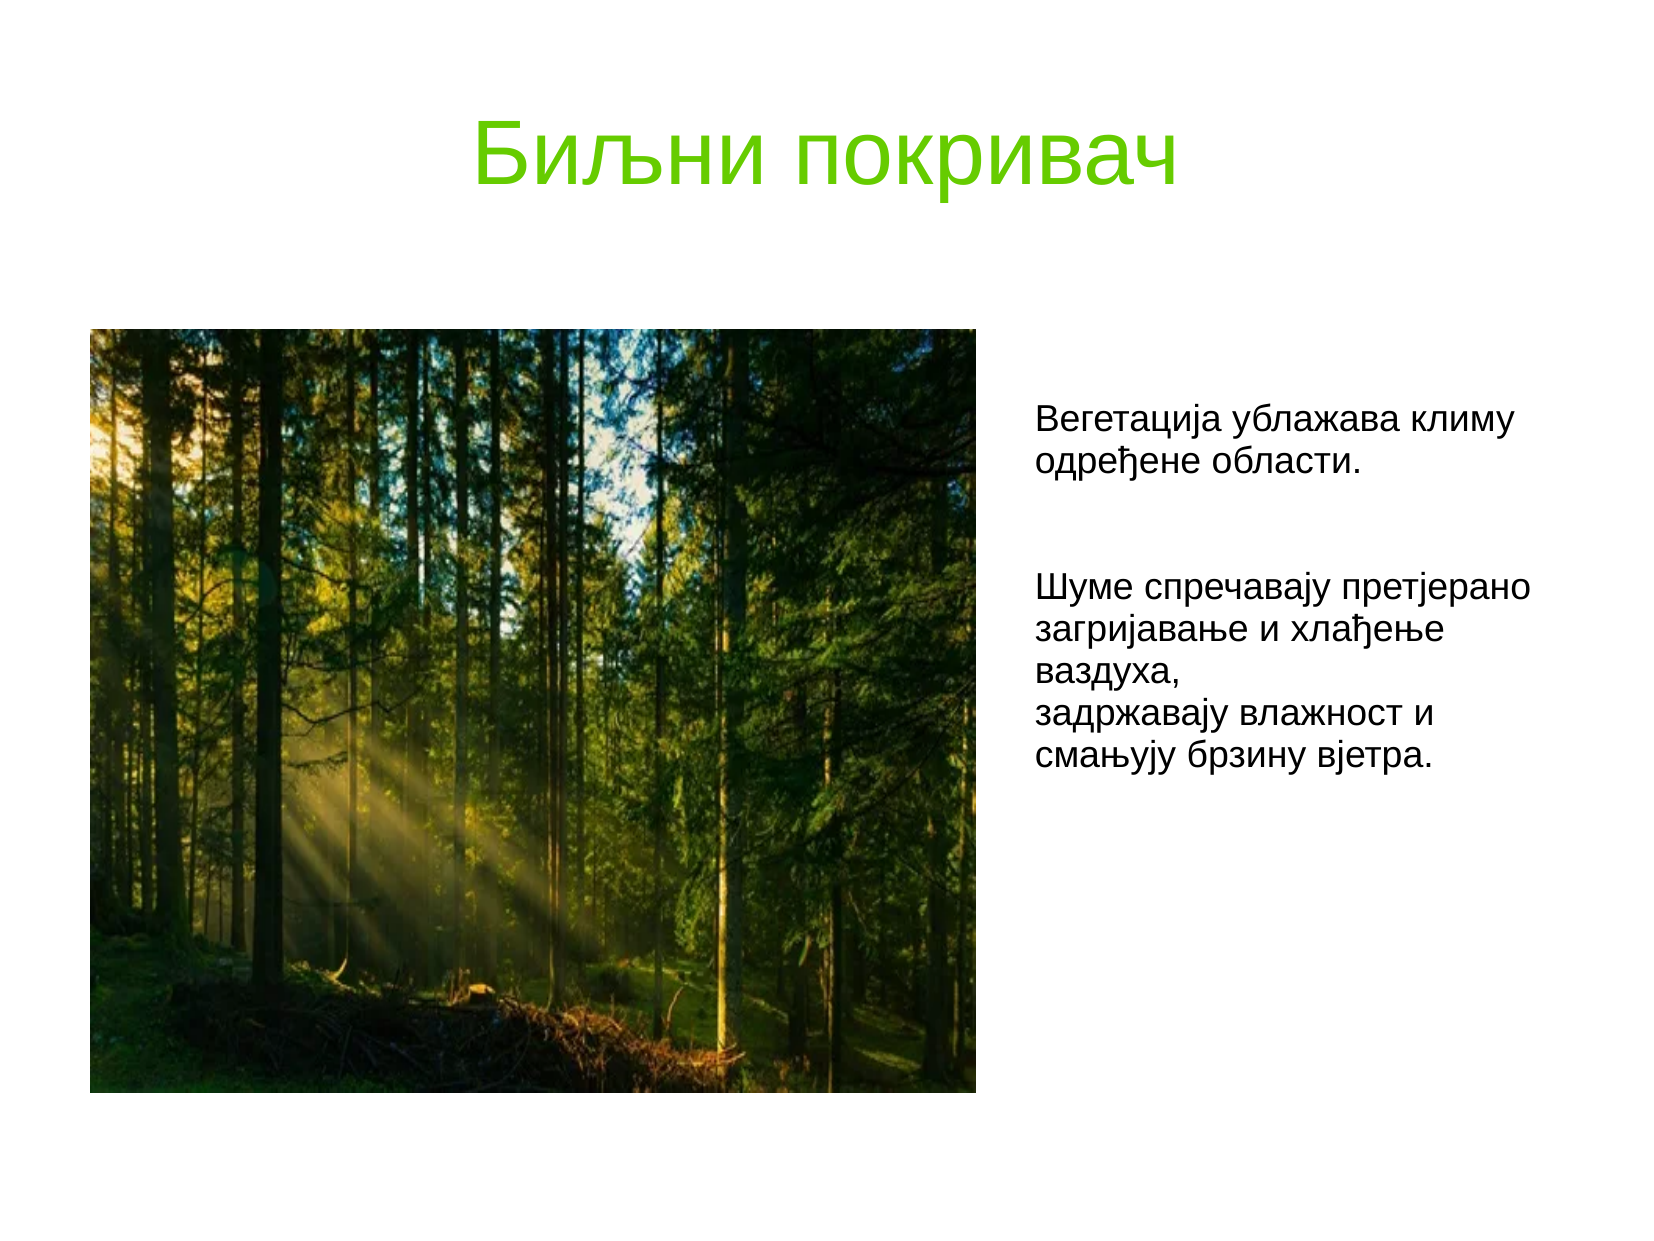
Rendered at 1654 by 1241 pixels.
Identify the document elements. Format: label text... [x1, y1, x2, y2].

picture [90, 329, 976, 1094]
text_box Вегетација ублажава климу одређене области. Шуме спречавају претјерано загријавање и хлађење ваздуха, задржавају влажност и смањују брзину вјетра. [1020, 390, 1546, 784]
title Биљни покривач [82, 49, 1571, 257]
